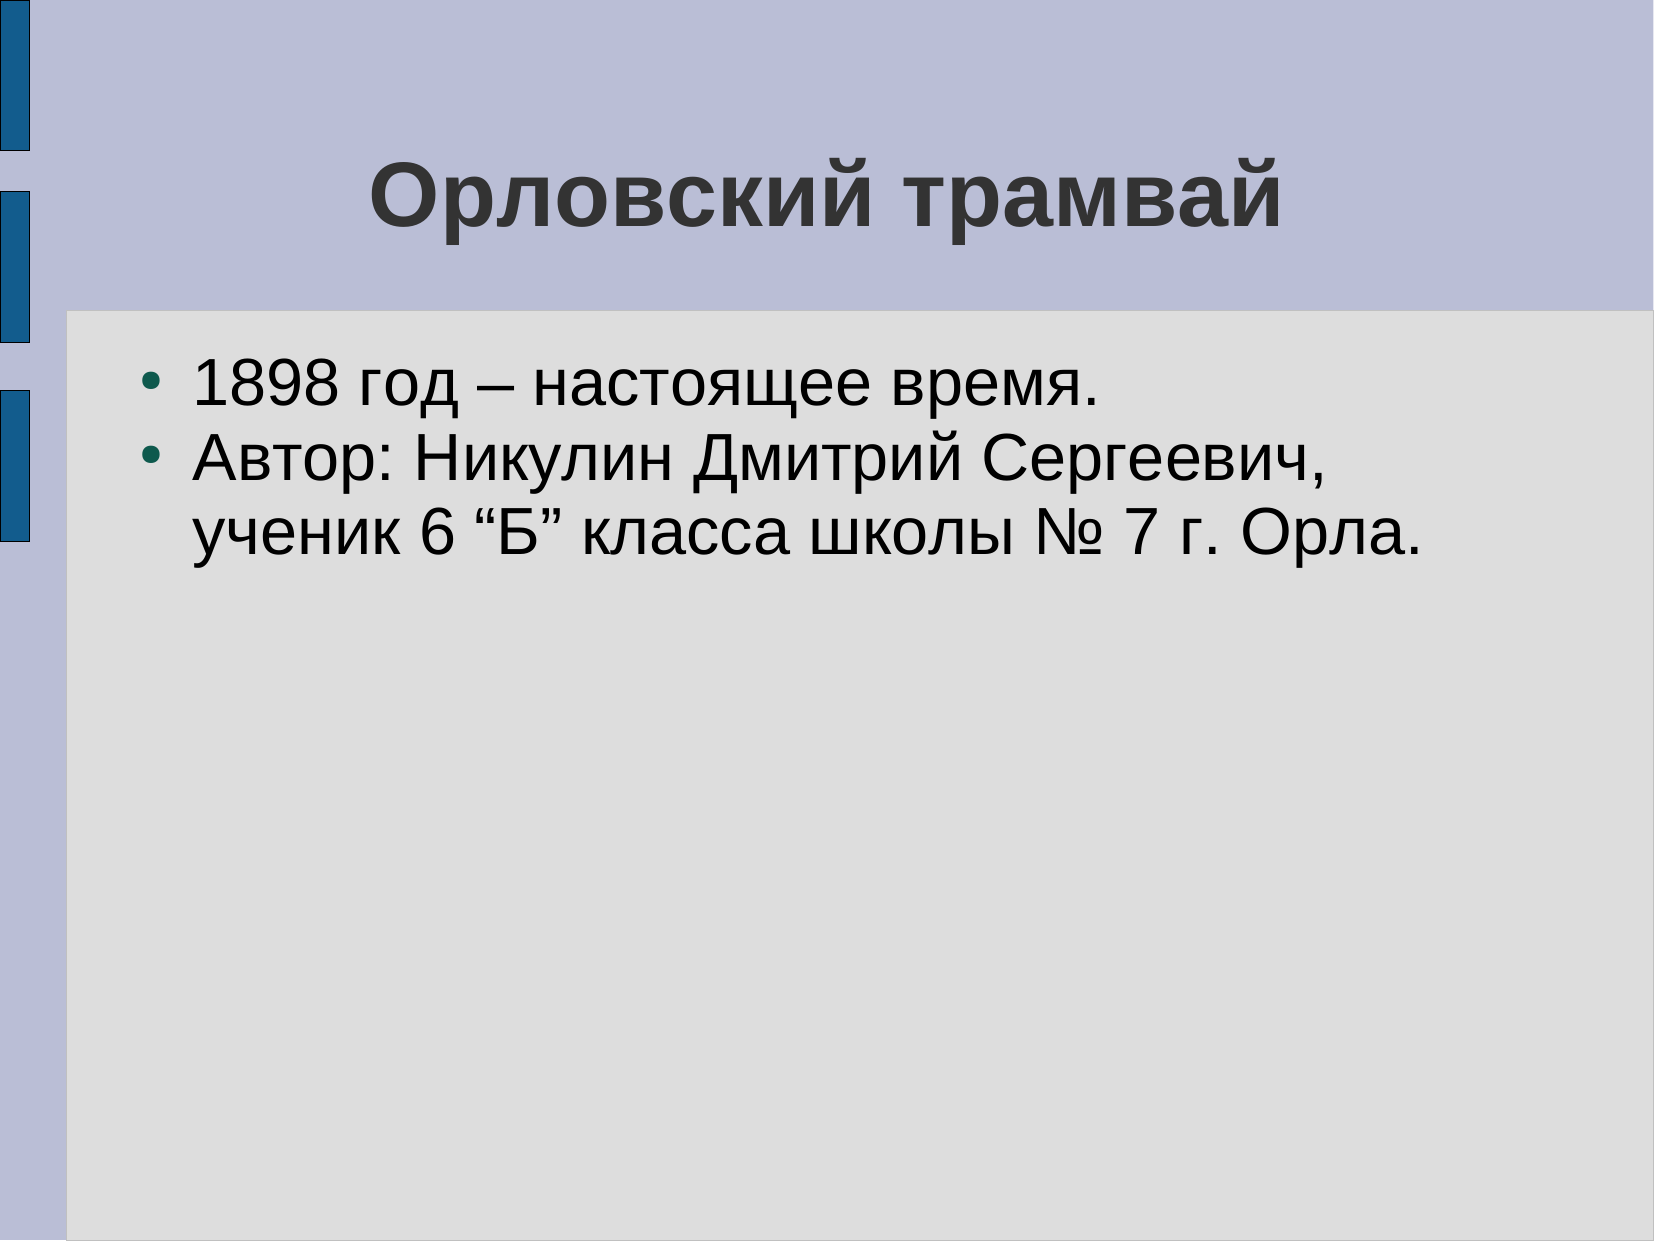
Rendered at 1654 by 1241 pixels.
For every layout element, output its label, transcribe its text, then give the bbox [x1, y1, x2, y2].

list 1898 год – настоящее время. Автор: Никулин Дмитрий Сергеевич, ученик 6 “Б” класса школы № 7 г. Орла. [121, 344, 1534, 1164]
title Орловский трамвай [121, 91, 1534, 299]
